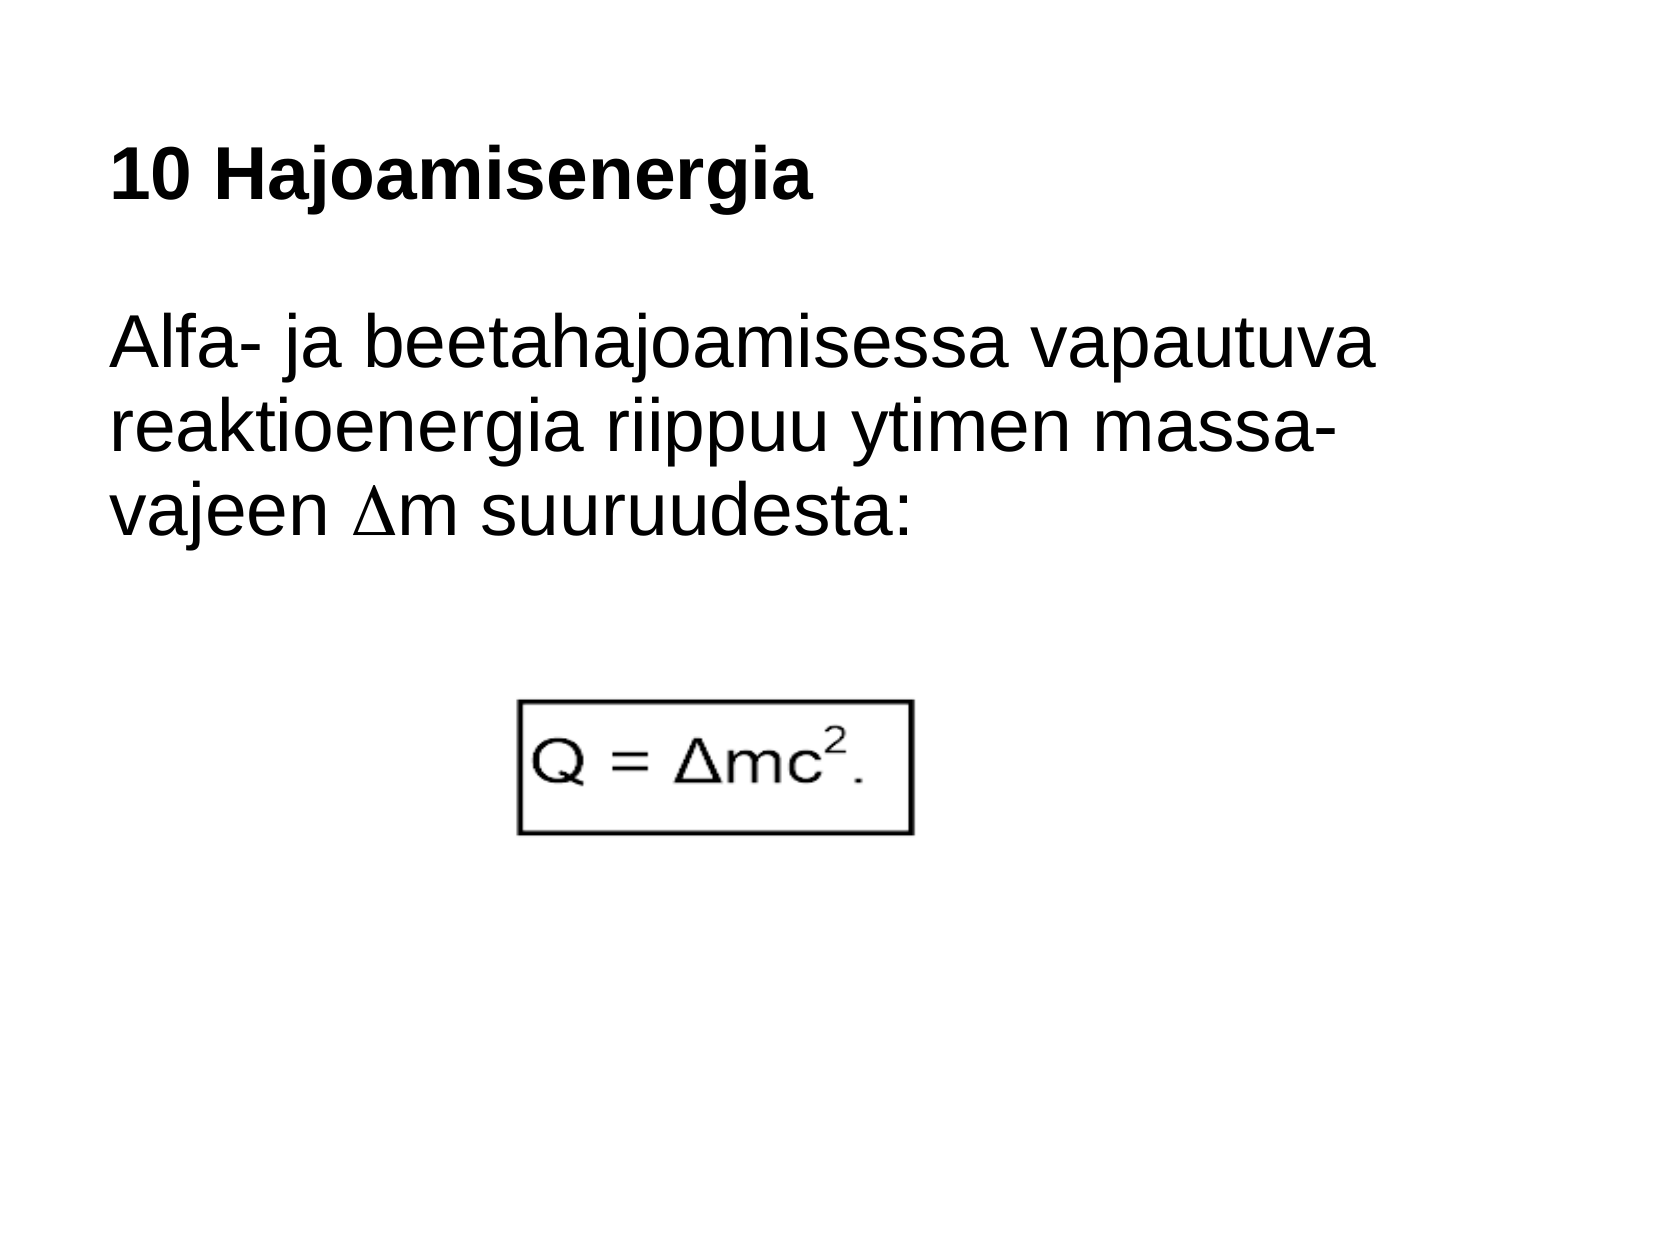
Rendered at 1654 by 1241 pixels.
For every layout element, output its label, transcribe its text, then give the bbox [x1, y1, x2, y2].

picture [467, 673, 957, 856]
text_box 10 Hajoamisenergia Alfa- ja beetahajoamisessa vapautuva reaktioenergia riippuu ytimen massa-vajeen Dm suuruudesta: [94, 124, 1553, 567]
